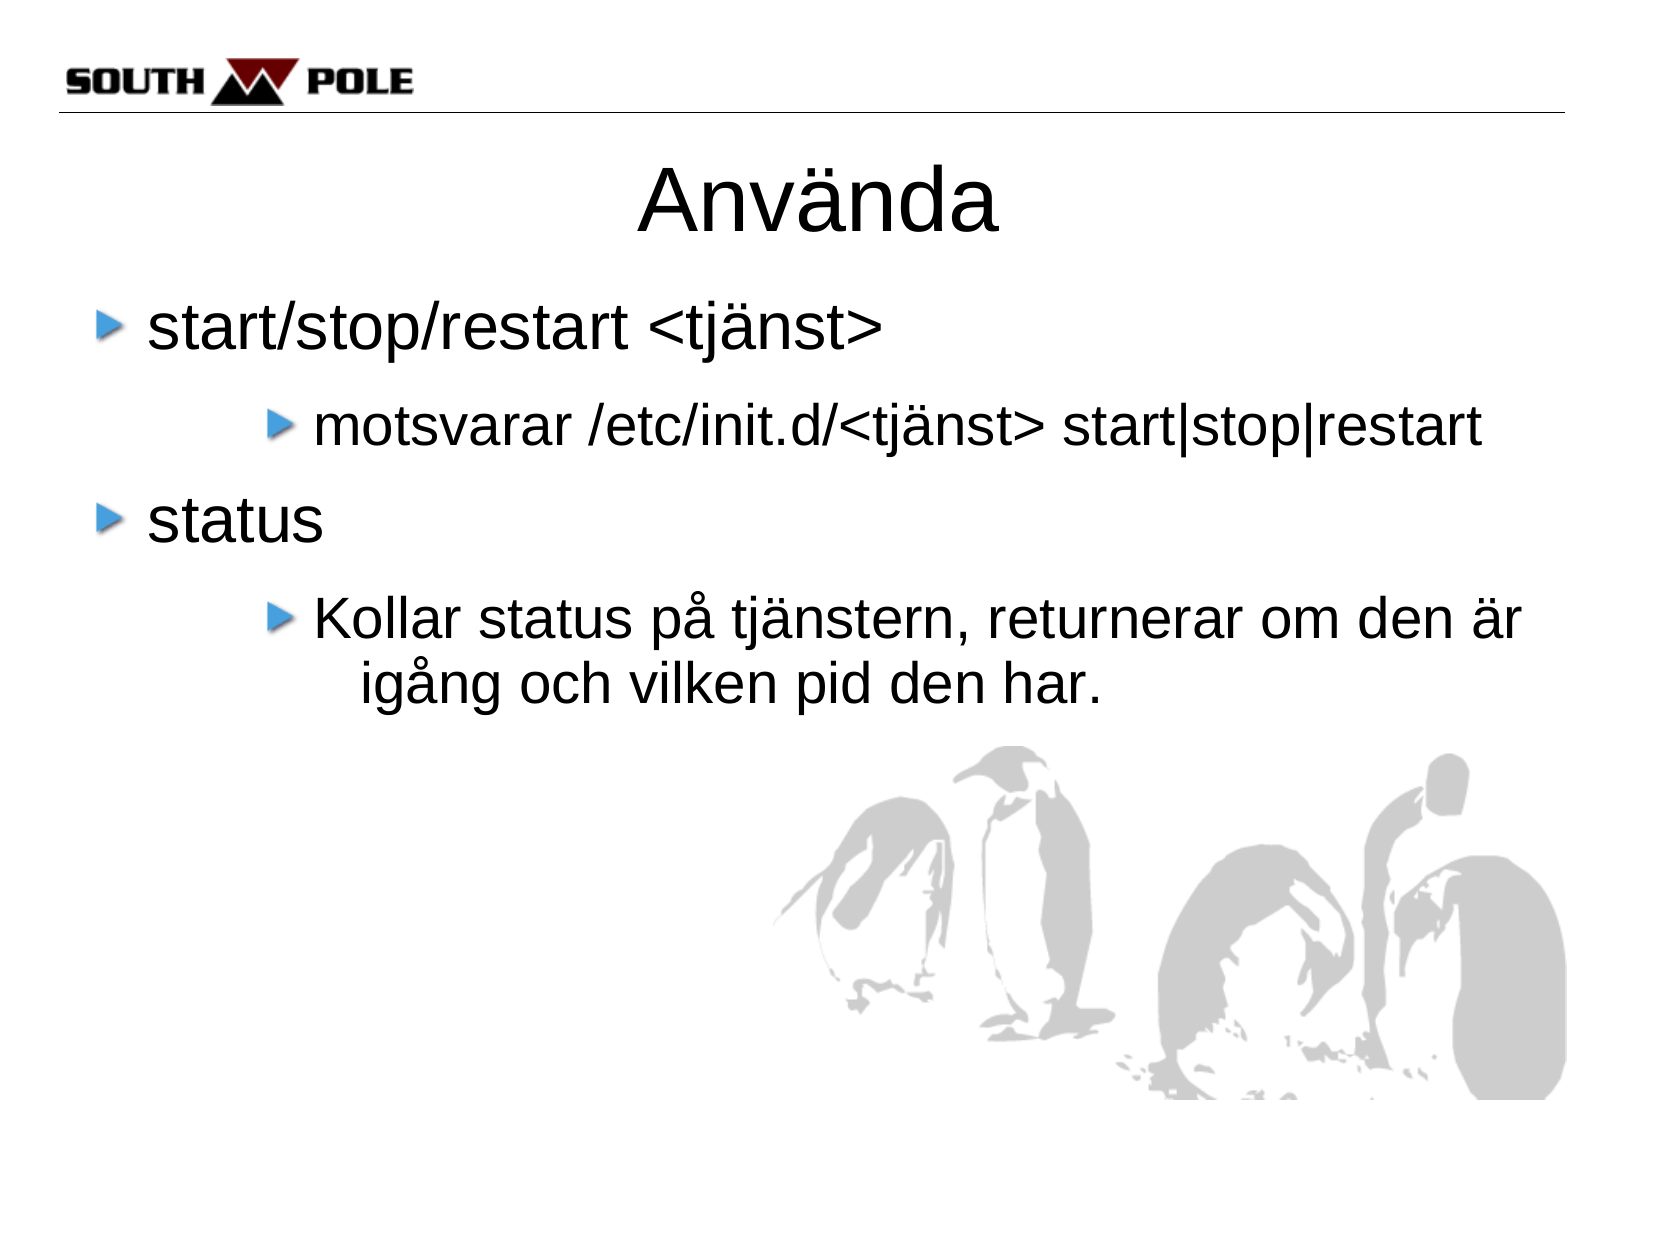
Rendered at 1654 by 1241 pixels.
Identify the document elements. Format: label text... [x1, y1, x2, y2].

picture [66, 58, 414, 106]
title Använda [74, 103, 1563, 296]
picture [773, 746, 1567, 1100]
list start/stop/restart <tjänst> motsvarar /etc/init.d/<tjänst> start|stop|restart status Kollar status på tjänstern, returnerar om den är igång och vilken pid den har. [76, 288, 1565, 1093]
